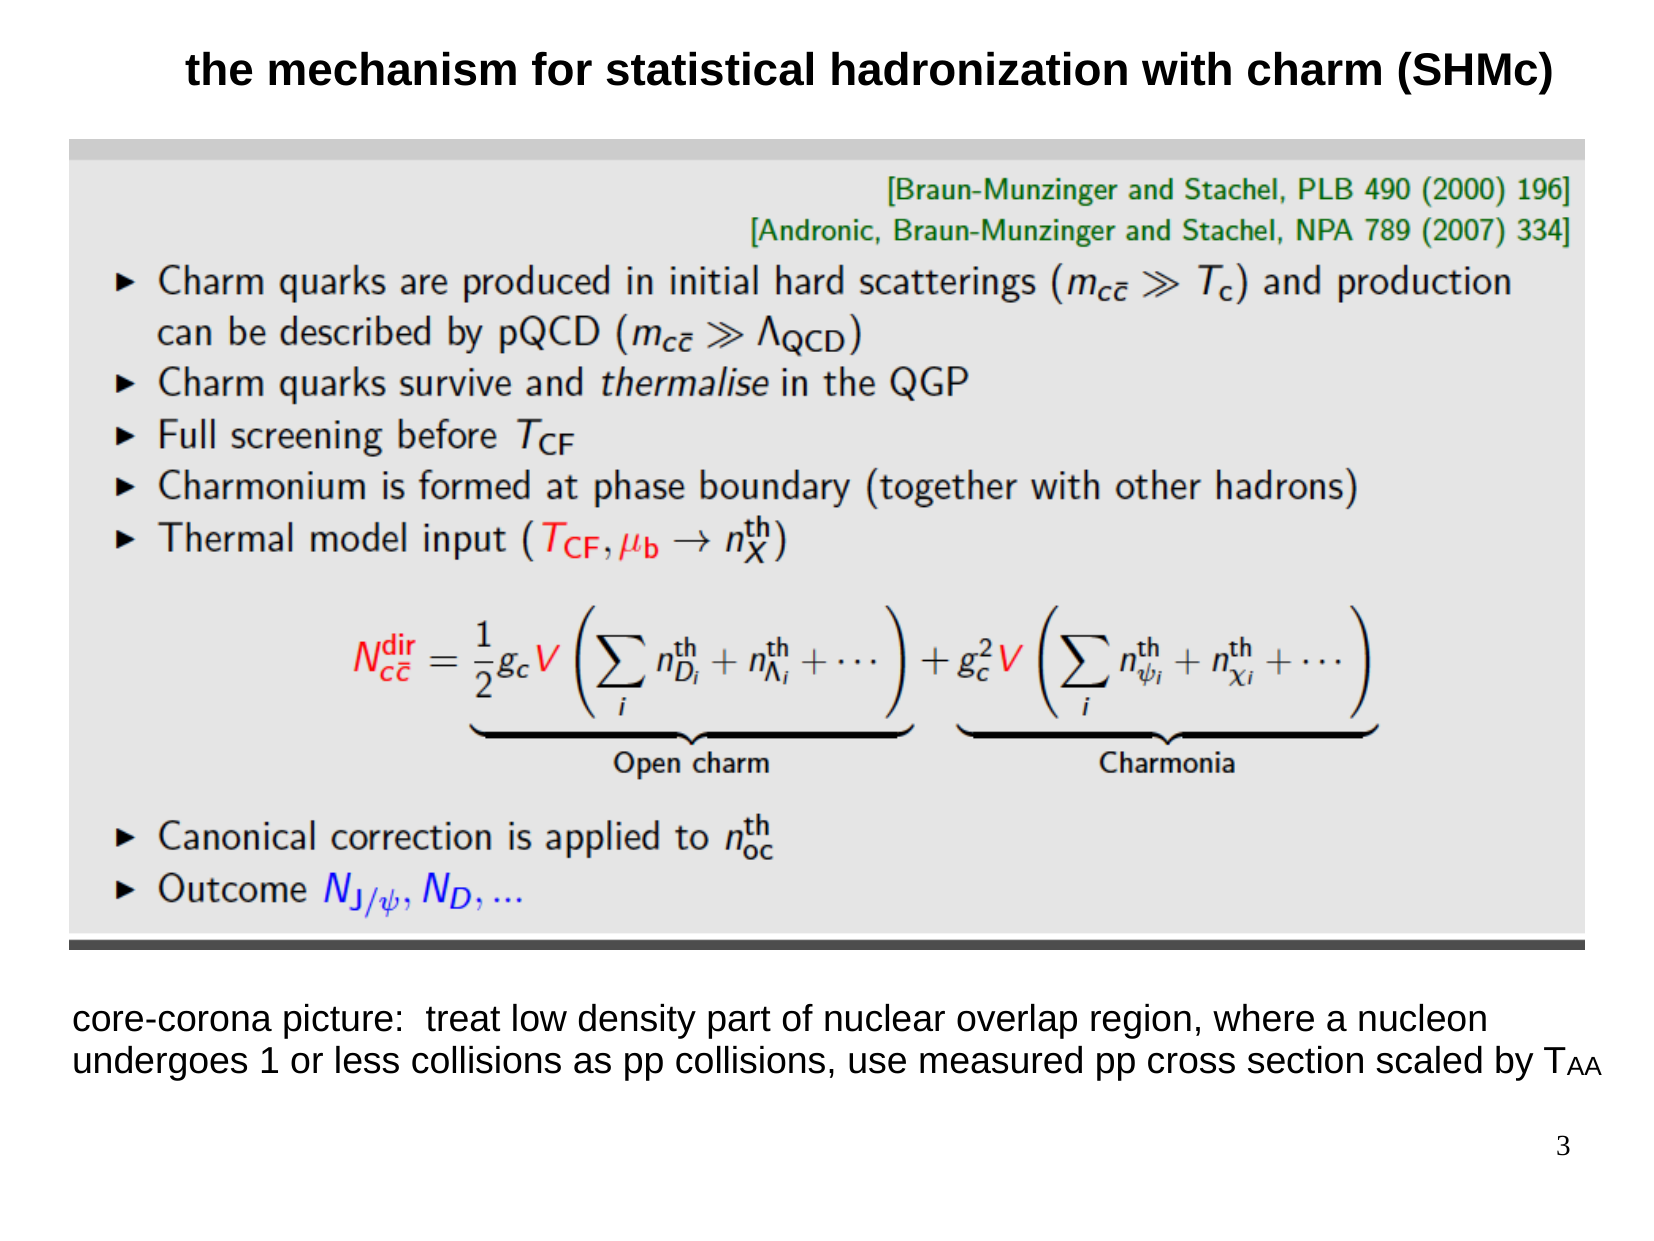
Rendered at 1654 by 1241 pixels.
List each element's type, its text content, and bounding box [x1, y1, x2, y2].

picture [69, 139, 1585, 950]
text_box core-corona picture: treat low density part of nuclear overlap region, where a nucleon undergoes 1 or less collisions as pp collisions, use measured pp cross section scaled by TAA [57, 990, 1618, 1140]
text_box the mechanism for statistical hadronization with charm (SHMc) [165, 36, 1576, 154]
